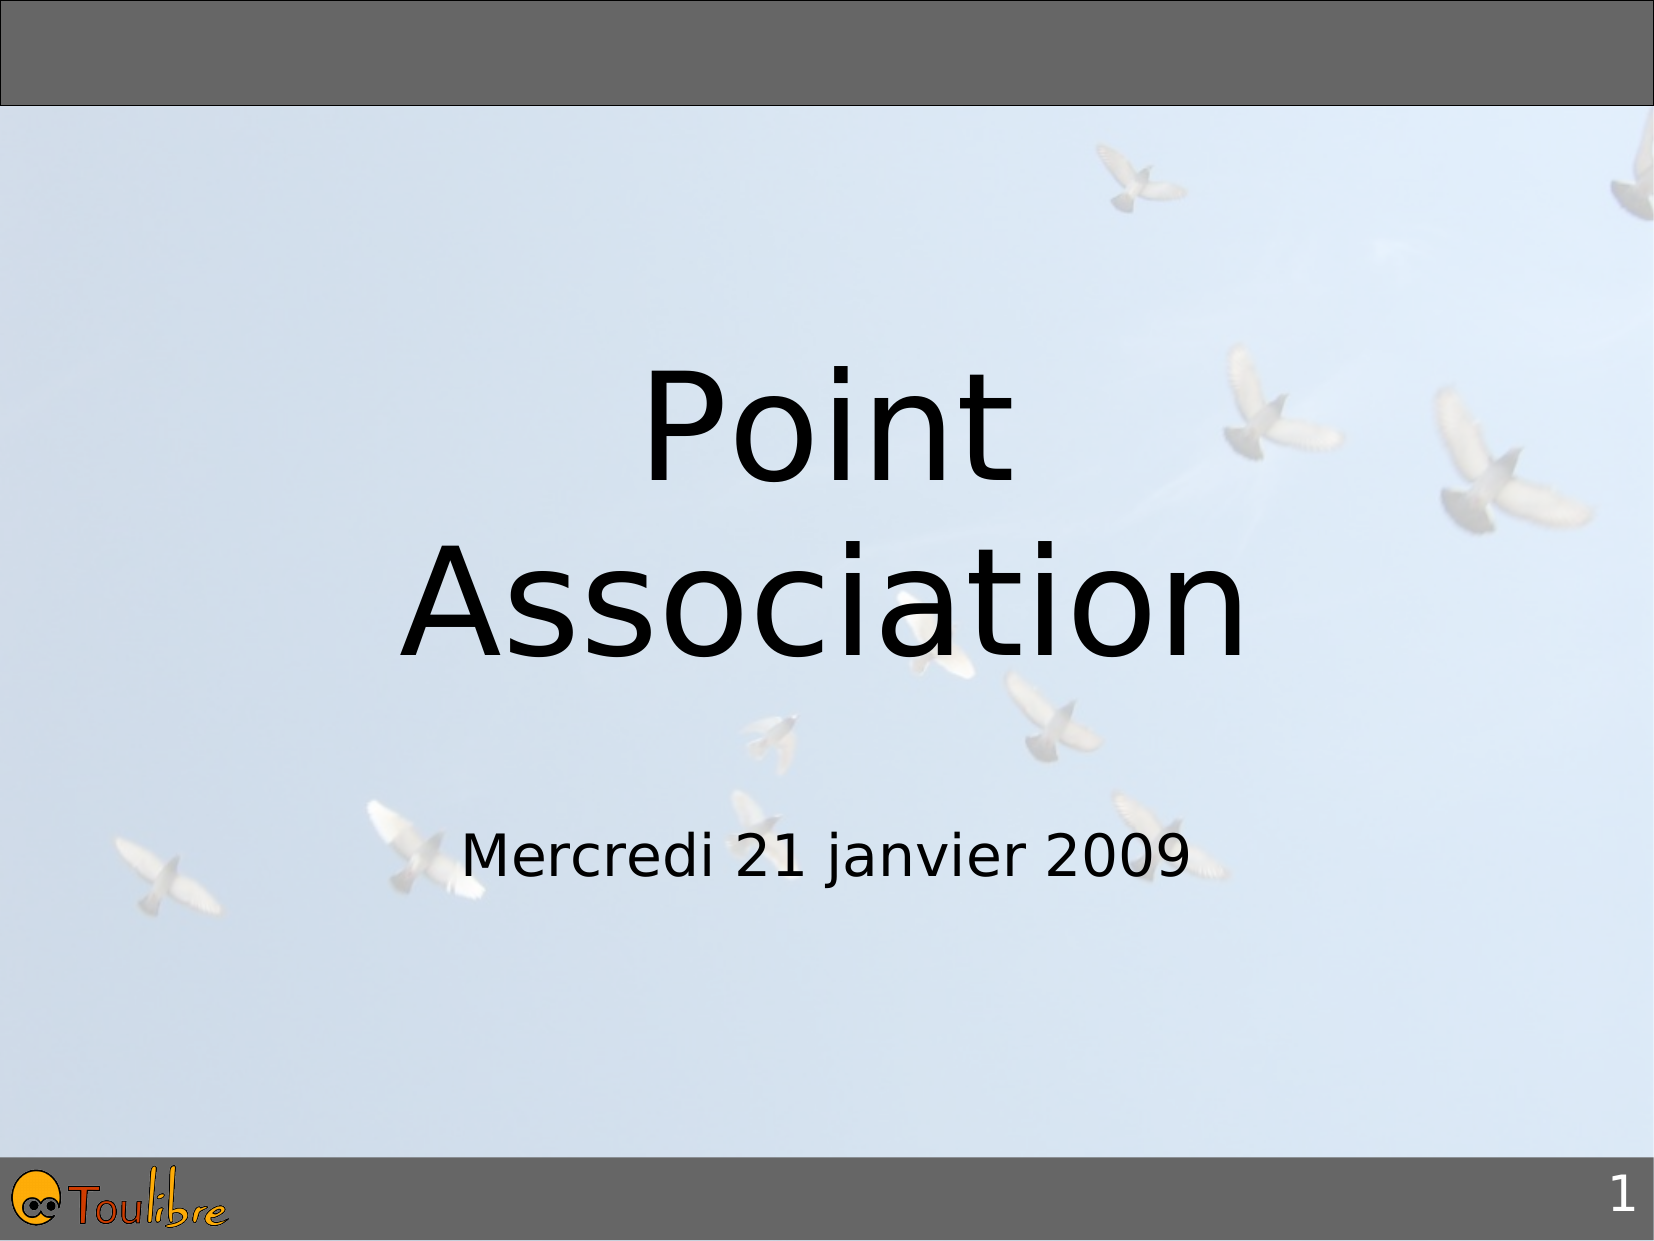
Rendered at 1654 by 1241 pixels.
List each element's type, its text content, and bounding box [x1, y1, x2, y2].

picture [11, 1165, 229, 1228]
text_box Point Association Mercredi 21 janvier 2009 [0, 334, 1654, 898]
